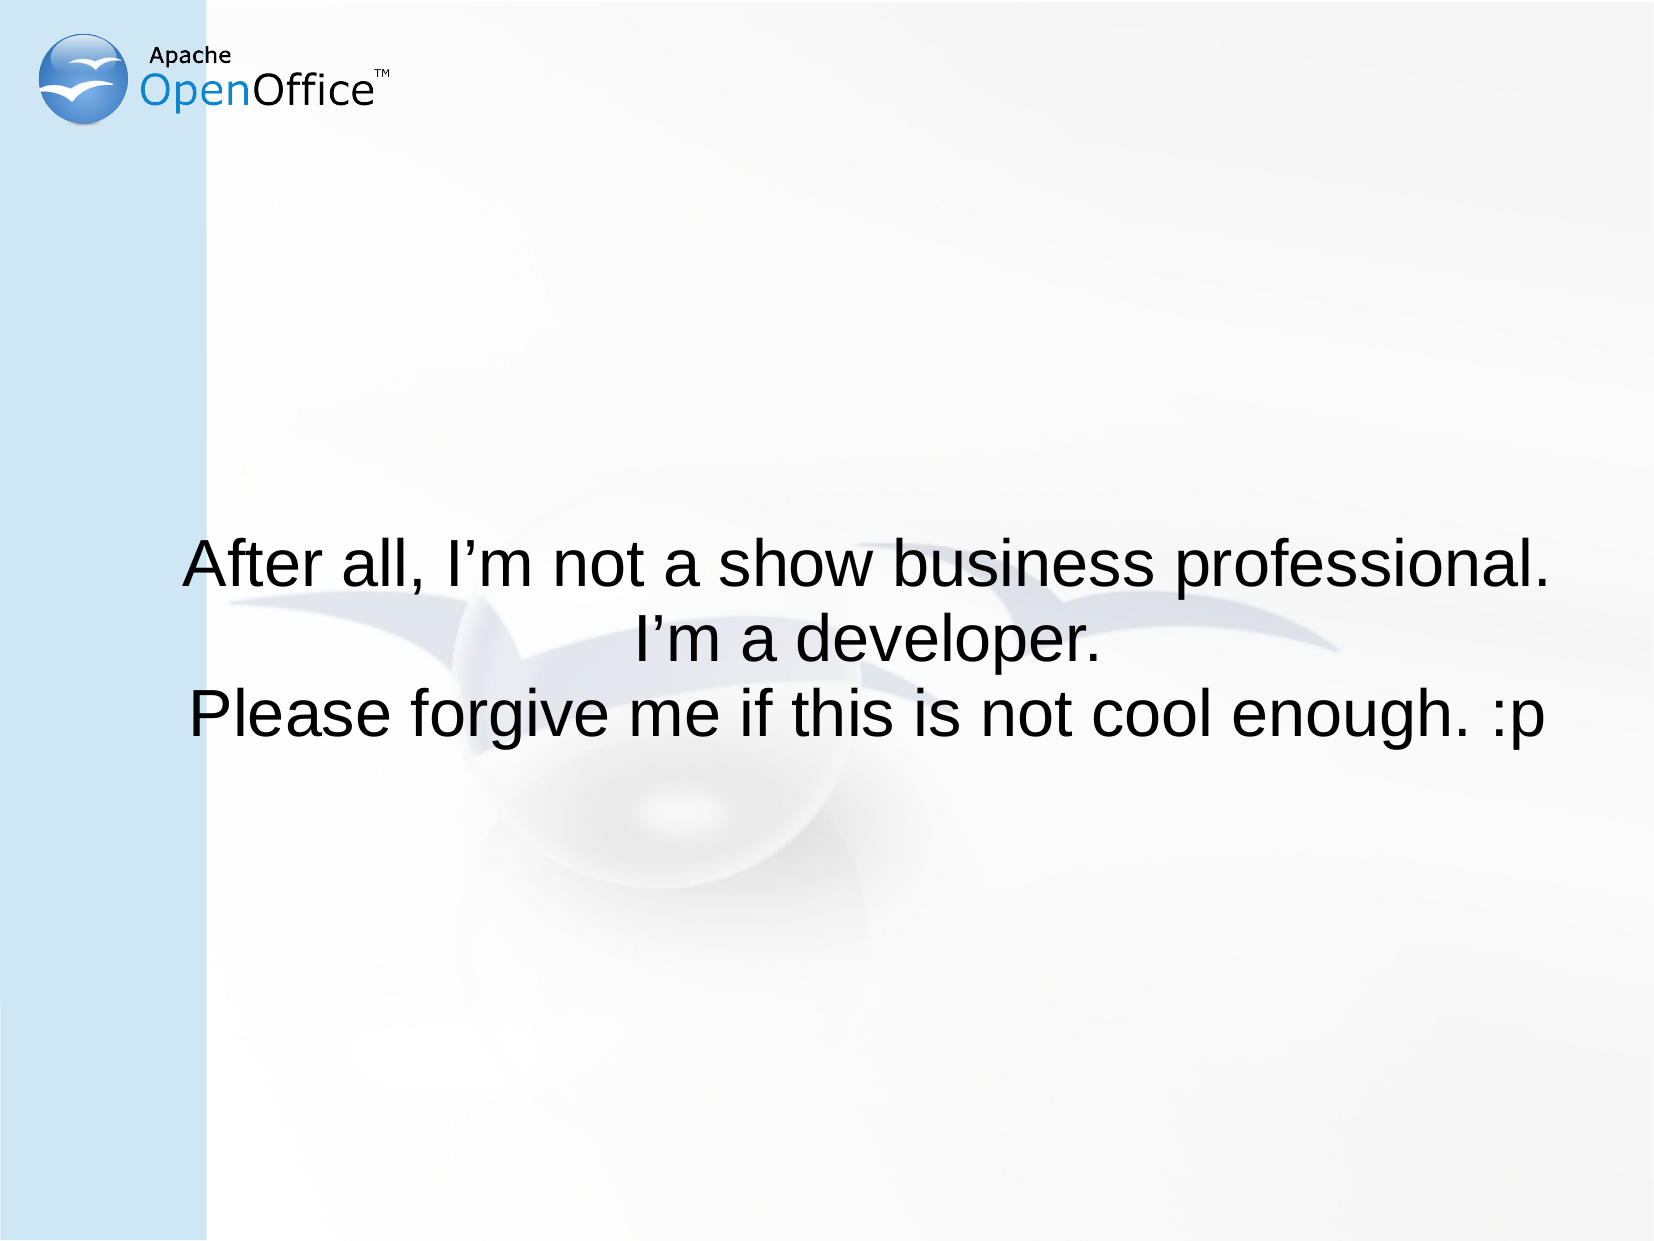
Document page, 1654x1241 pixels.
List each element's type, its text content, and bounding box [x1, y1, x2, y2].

subtitle After all, I’m not a show business professional. I’m a developer. Please forgive me if this is not cool enough. :p [165, 108, 1571, 1168]
picture [35, 2, 1654, 1241]
